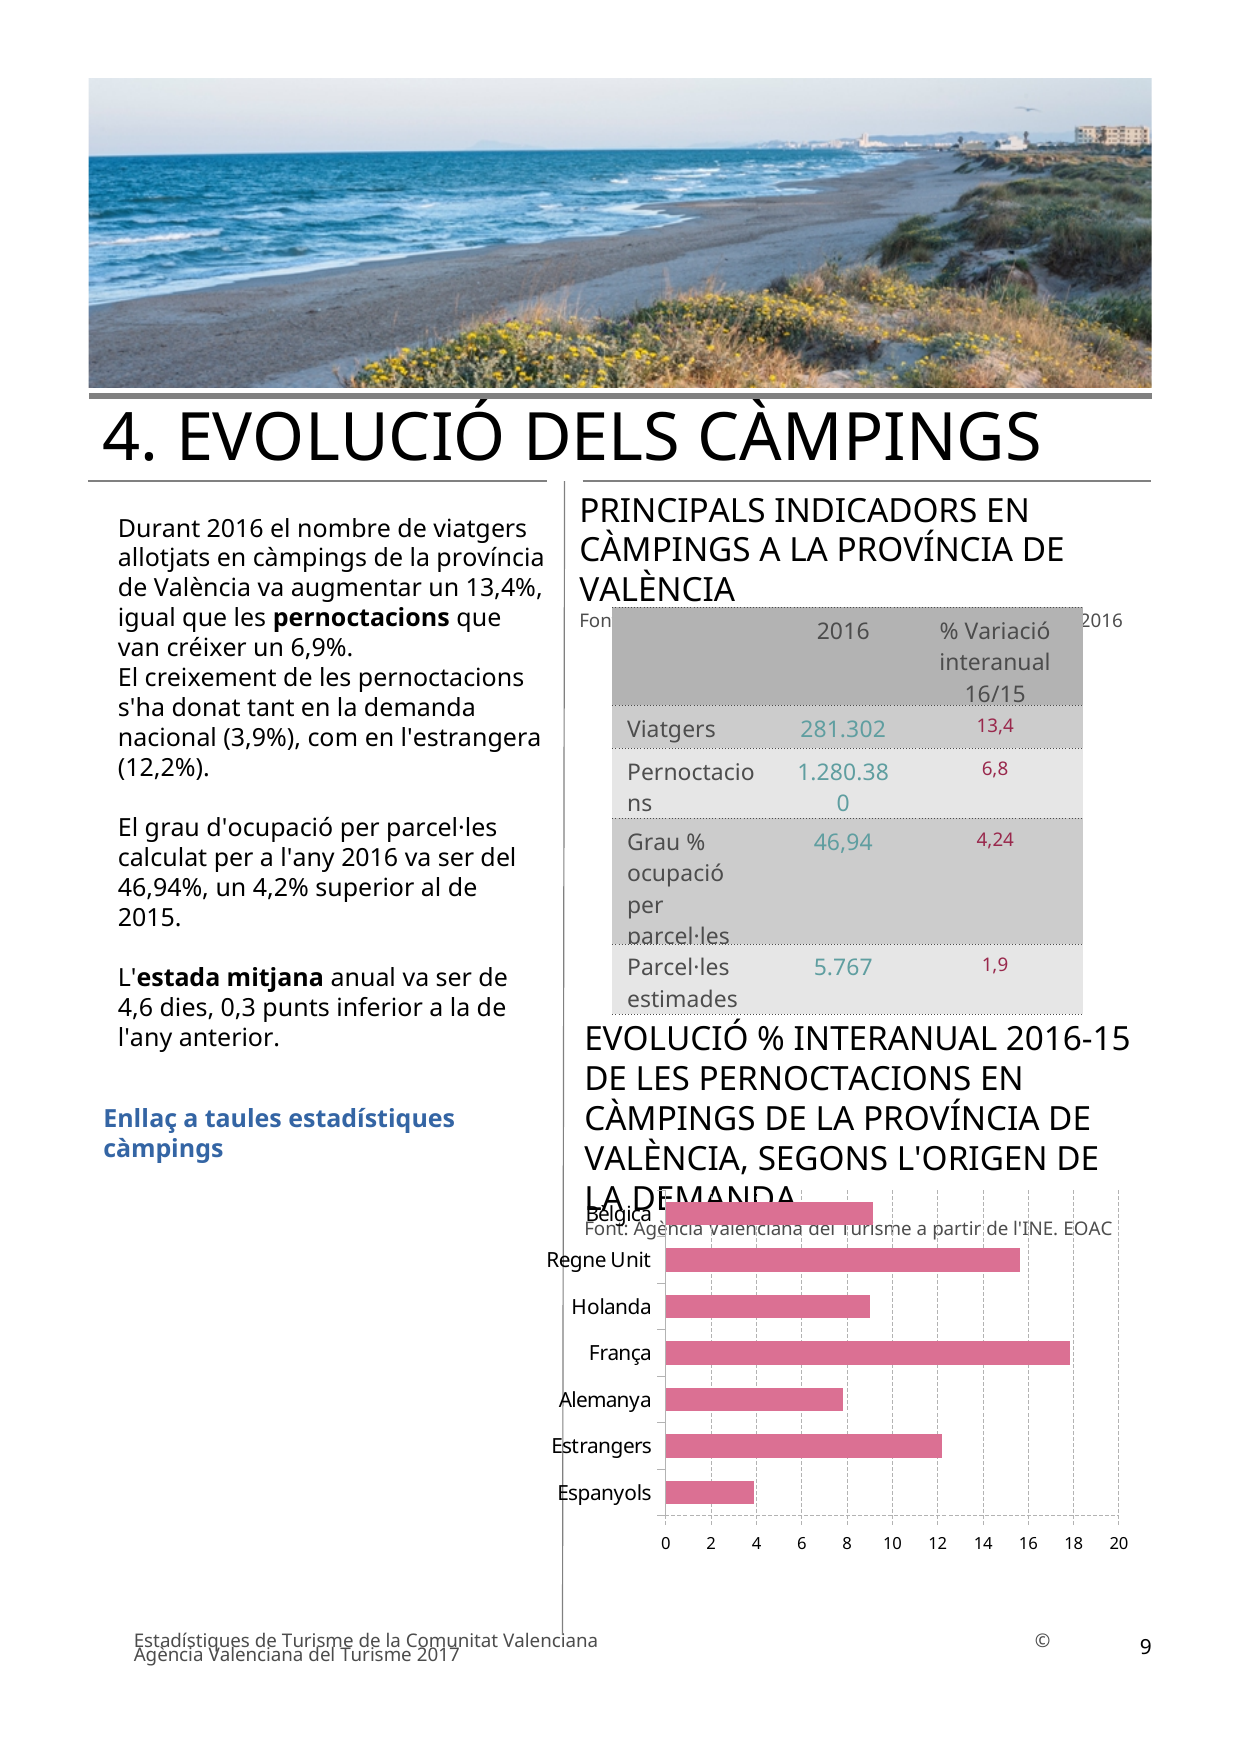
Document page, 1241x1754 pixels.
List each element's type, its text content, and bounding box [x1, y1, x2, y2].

table_cell Parcel·les estimades [612, 944, 779, 1009]
text_box Durant 2016 el nombre de viatgers allotjats en càmpings de la província de València va augmentar un 13,4%, igual que les pernoctacions que van créixer un 6,9%. El creixement de les pernoctacions s'ha donat tant en la demanda nacional (3,9%), com en l'estrangera (12,2%). El grau d'ocupació per parcel·les calculat per a l'any 2016 va ser del 46,94%, un 4,2% superior al de 2015. L'estada mitjana anual va ser de 4,6 dies, 0,3 punts inferior a la de l'any anterior. [103, 504, 563, 1059]
text_box Enllaç a taules estadístiques càmpings [88, 1094, 570, 1140]
table_cell 13,4 [907, 705, 1083, 748]
table_cell Pernoctacions [612, 748, 779, 818]
table_header [612, 607, 779, 705]
table_cell 5.767 [779, 944, 907, 1009]
text_box 4. EVOLUCIÓ DELS CÀMPINGS [87, 386, 1182, 482]
chart [521, 1163, 1158, 1635]
table_cell 1.280.380 [779, 748, 907, 818]
table_header 2016 [779, 607, 907, 705]
table_cell Grau % ocupació per parcel·les [612, 818, 779, 944]
table_cell 6,8 [907, 748, 1083, 818]
table_cell 1,9 [907, 944, 1083, 1009]
table_cell 281.302 [779, 705, 907, 748]
picture [88, 78, 1152, 388]
table_cell Viatgers [612, 705, 779, 748]
text_box PRINCIPALS INDICADORS EN CÀMPINGS A LA PROVÍNCIA DE VALÈNCIA Font: INE, Enquesta d'Ocupació en Allotjaments Turístics 2016 [564, 482, 1151, 639]
table_cell 4,24 [907, 818, 1083, 944]
text_box EVOLUCIÓ % INTERANUAL 2016-15 DE LES PERNOCTACIONS EN CÀMPINGS DE LA PROVÍNCIA DE VALÈNCIA, SEGONS L'ORIGEN DE LA DEMANDA Font: Agència Valenciana del Turisme a partir de l'INE. EOAC [569, 1009, 1156, 1163]
table_header % Variació interanual 16/15 [907, 607, 1083, 705]
table_cell 46,94 [779, 818, 907, 944]
